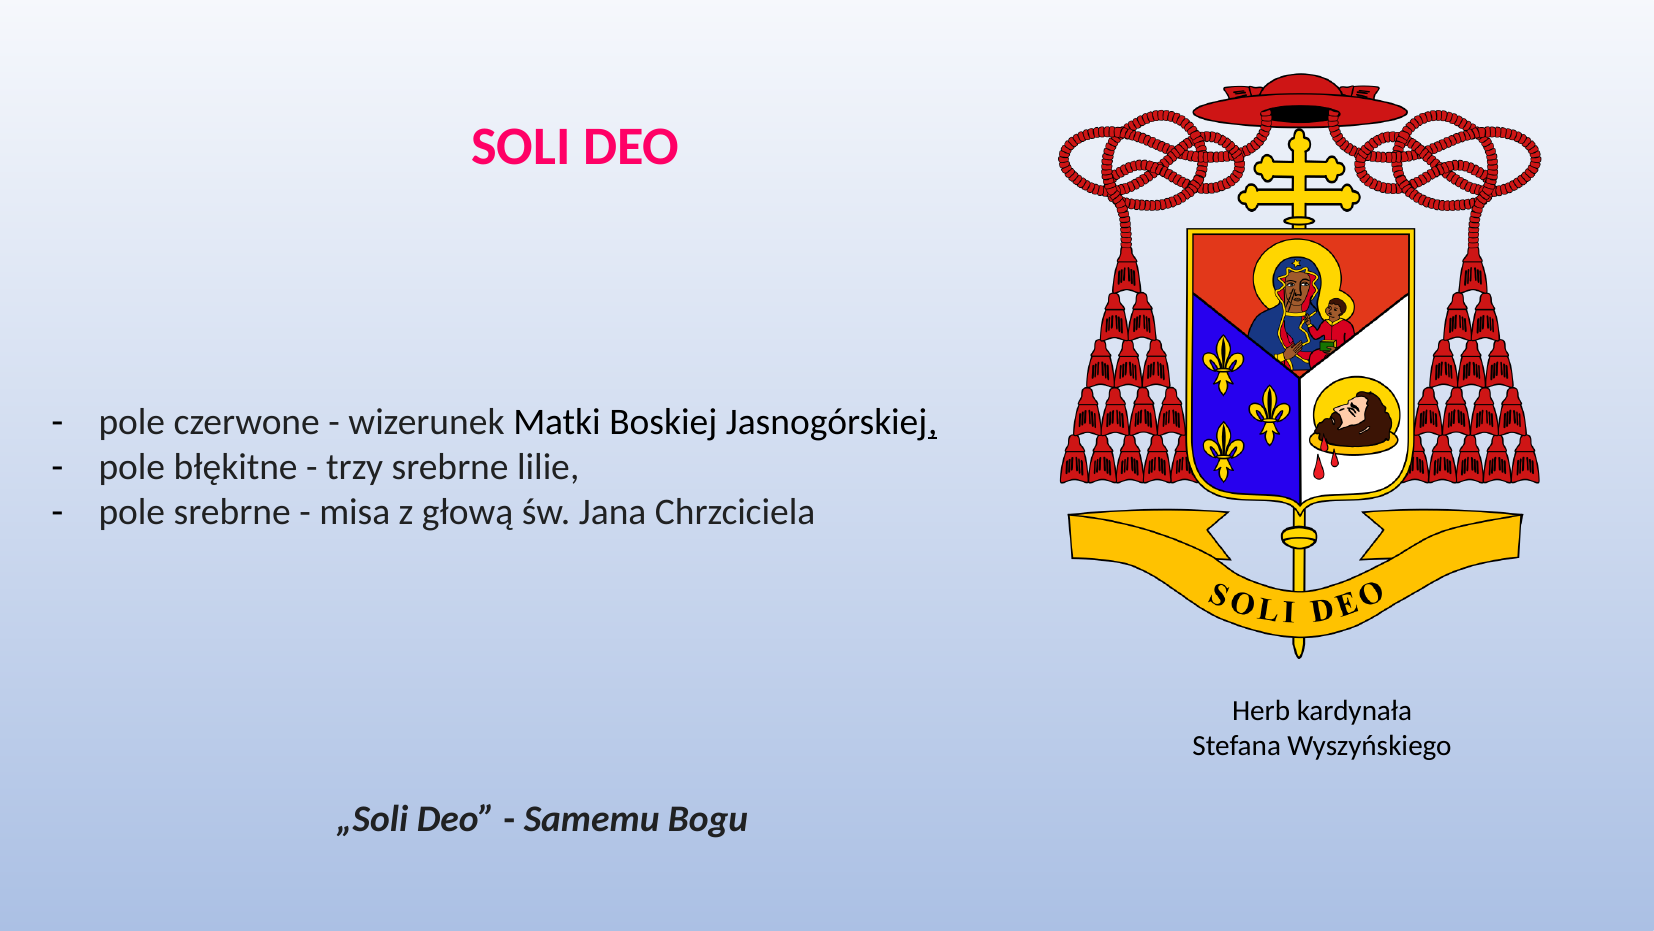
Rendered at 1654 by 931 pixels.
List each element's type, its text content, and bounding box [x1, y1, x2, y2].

text_box Herb kardynała Stefana Wyszyńskiego [1077, 683, 1567, 770]
picture [1053, 71, 1543, 661]
text_box „Soli Deo” - Samemu Bogu [321, 786, 862, 848]
text_box pole czerwone - wizerunek Matki Boskiej Jasnogórskiej, pole błękitne - trzy srebrne lilie, pole srebrne - misa z głową św. Jana Chrzciciela [36, 389, 1064, 541]
text_box SOLI DEO [456, 103, 697, 184]
